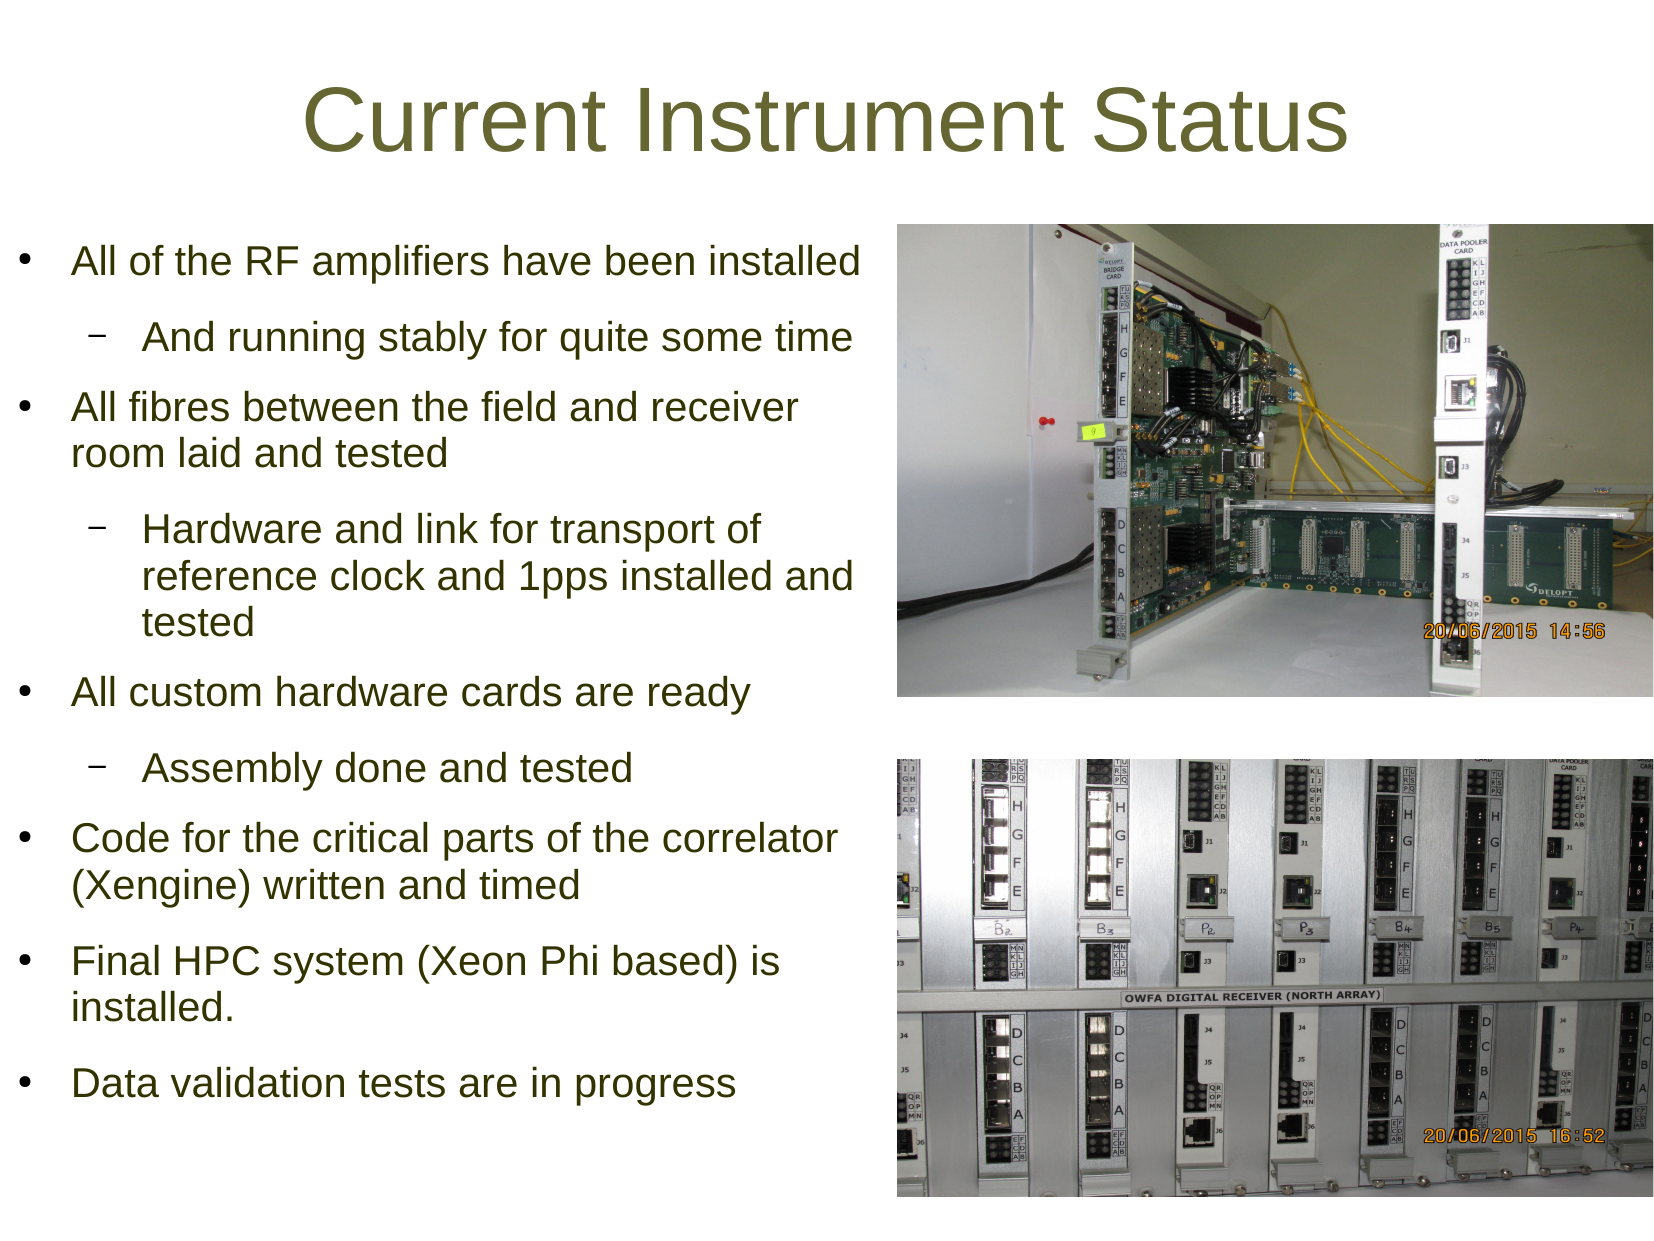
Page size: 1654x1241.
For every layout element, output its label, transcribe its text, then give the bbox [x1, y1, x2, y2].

picture [897, 759, 1654, 1197]
list All of the RF amplifiers have been installed And running stably for quite some time All fibres between the field and receiver room laid and tested Hardware and link for transport of reference clock and 1pps installed and tested All custom hardware cards are ready Assembly done and tested Code for the critical parts of the correlator (Xengine) written and timed Final HPC system (Xeon Phi based) is installed. Data validation tests are in progress [0, 237, 898, 957]
picture [897, 224, 1654, 697]
title Current Instrument Status [82, 49, 1571, 189]
